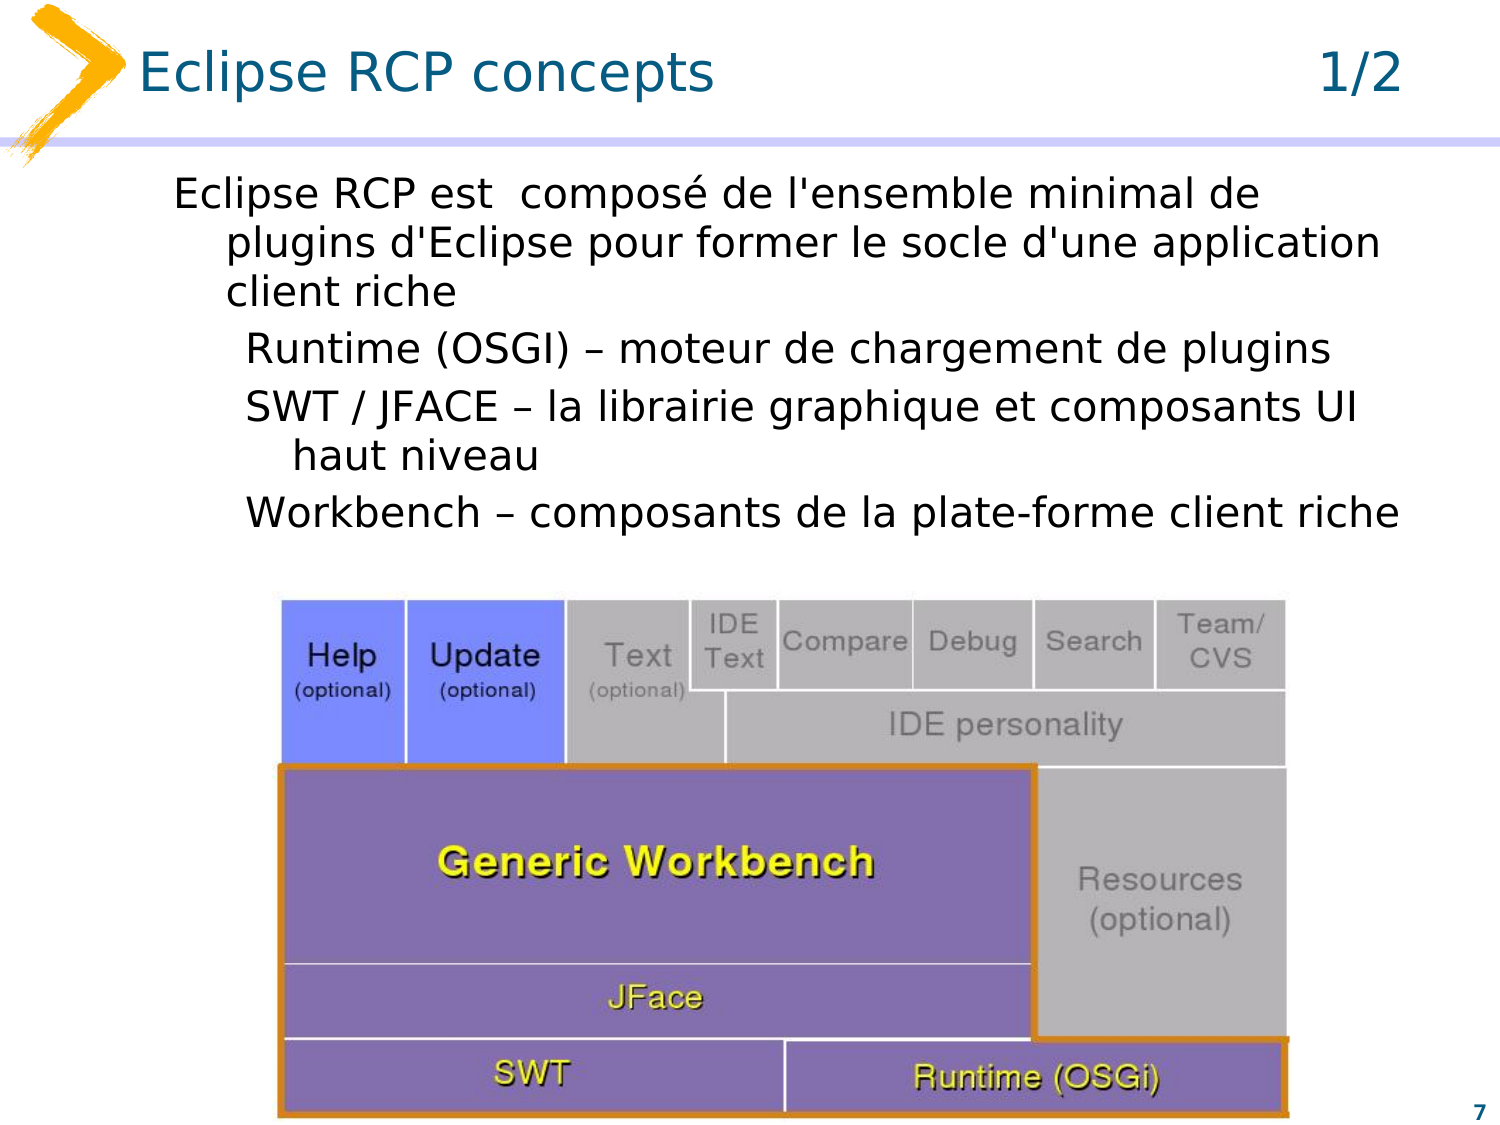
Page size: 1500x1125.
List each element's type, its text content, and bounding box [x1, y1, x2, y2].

picture [4, 4, 126, 169]
title Eclipse RCP concepts 1/2 [139, 12, 1409, 130]
list Eclipse RCP est composé de l'ensemble minimal de plugins d'Eclipse pour former le socle d'une application client riche Runtime (OSGI) – moteur de chargement de plugins SWT / JFACE – la librairie graphique et composants UI haut niveau Workbench – composants de la plate-forme client riche [170, 170, 1413, 1085]
picture [272, 591, 1294, 1125]
